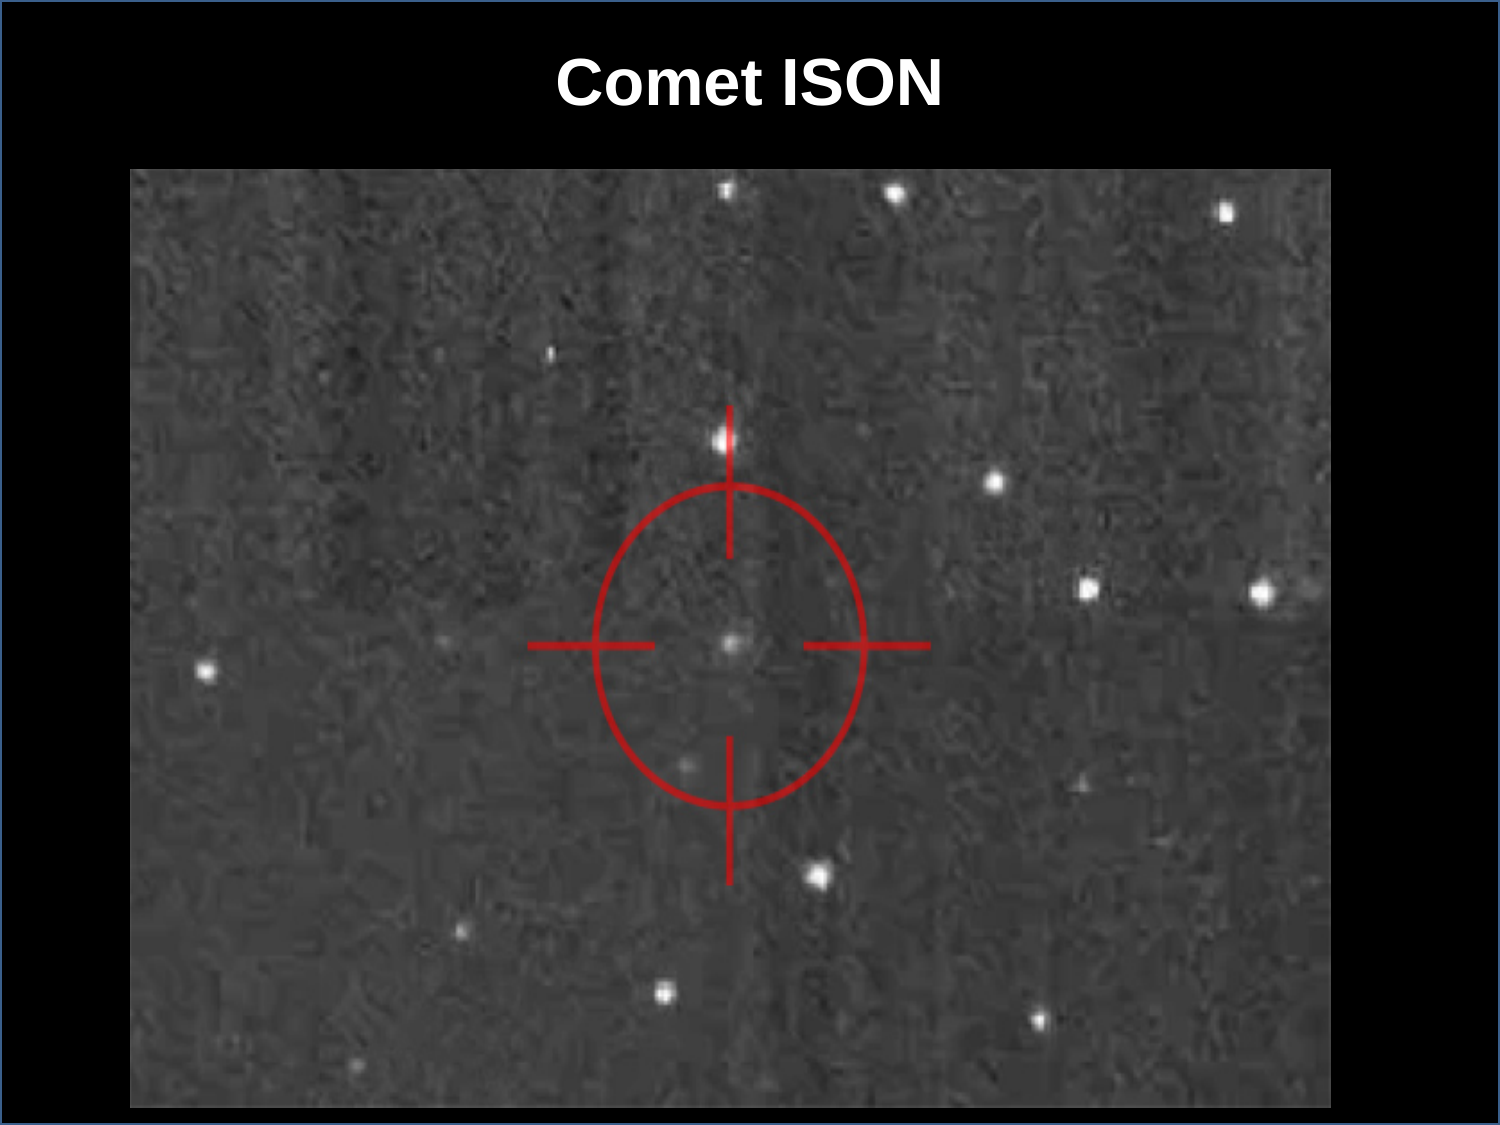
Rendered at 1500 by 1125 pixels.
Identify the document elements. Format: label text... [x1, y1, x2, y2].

text_box [0, 0, 1500, 1125]
text_box Comet ISON [187, 37, 1313, 128]
picture [130, 169, 1331, 1108]
